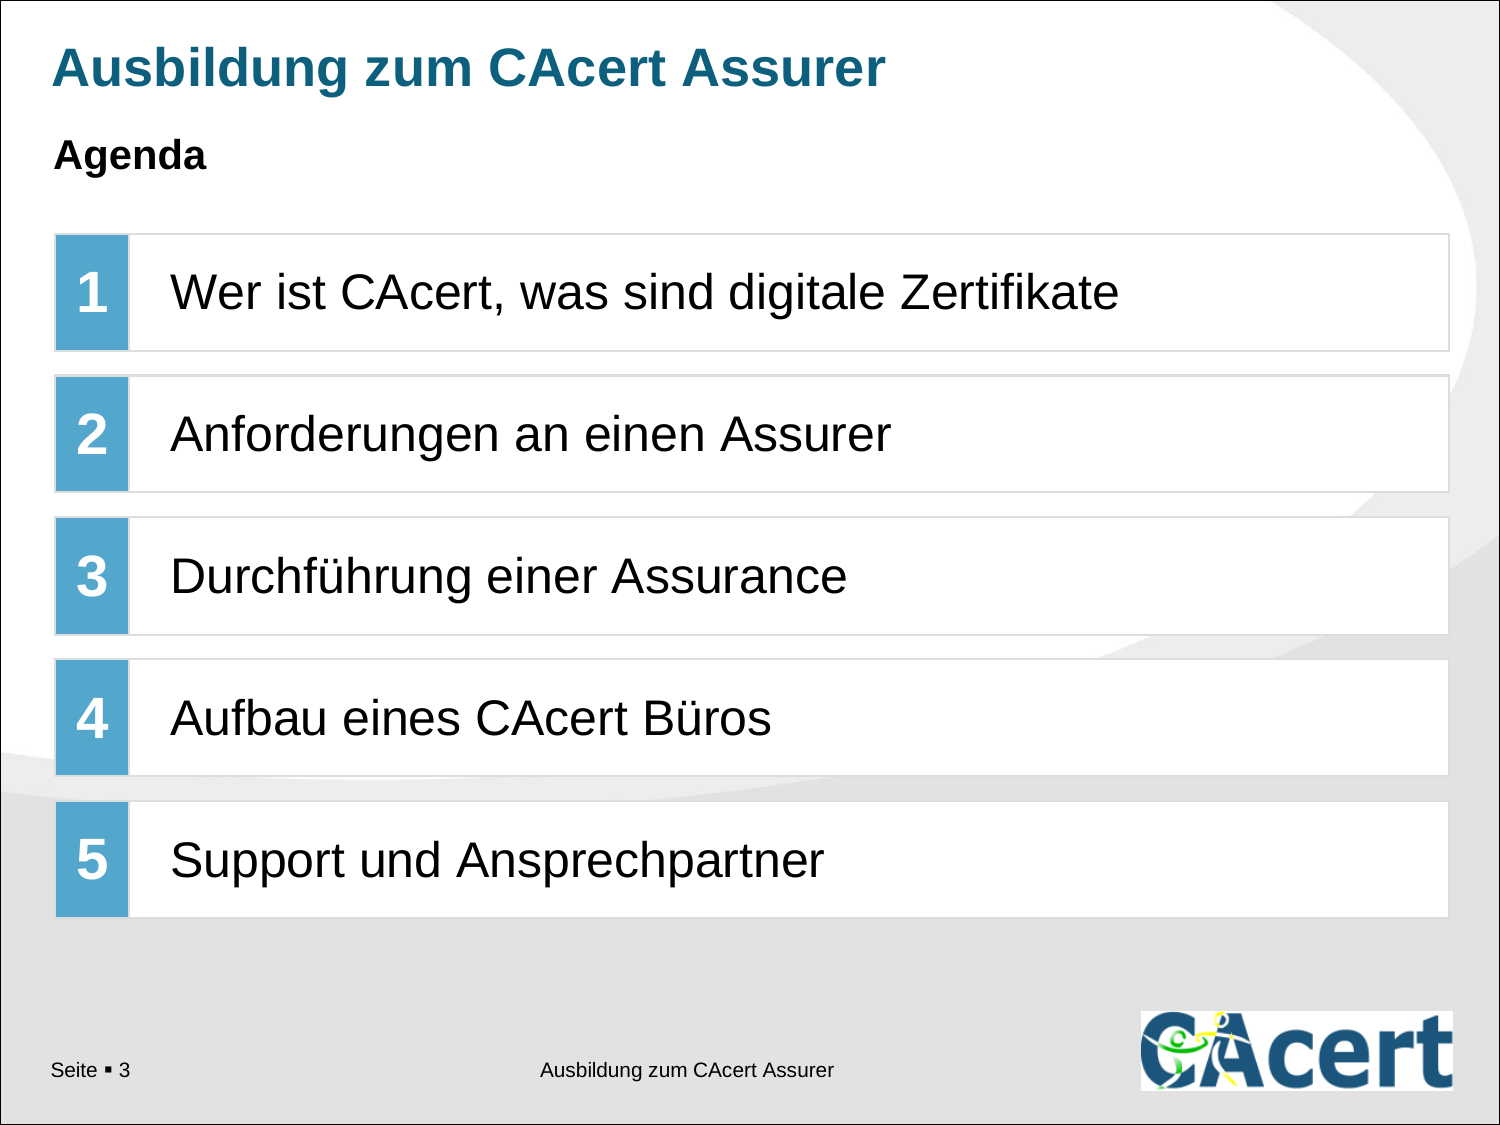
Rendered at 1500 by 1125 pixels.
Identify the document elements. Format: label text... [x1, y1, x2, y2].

text_box 1 [55, 233, 129, 351]
text_box Aufbau eines CAcert Büros [129, 659, 1450, 777]
picture [1, 1, 1499, 1124]
text_box Support und Ansprechpartner [129, 801, 1450, 919]
title Ausbildung zum CAcert Assurer [51, 19, 1450, 118]
text_box 4 [55, 659, 129, 777]
text_box 5 [55, 801, 129, 919]
text_box 3 [55, 517, 129, 635]
text_box Durchführung einer Assurance [129, 517, 1450, 635]
text_box Agenda [53, 125, 997, 185]
text_box Anforderungen an einen Assurer [129, 375, 1450, 493]
text_box Wer ist CAcert, was sind digitale Zertifikate [129, 233, 1450, 351]
text_box 2 [55, 375, 129, 493]
